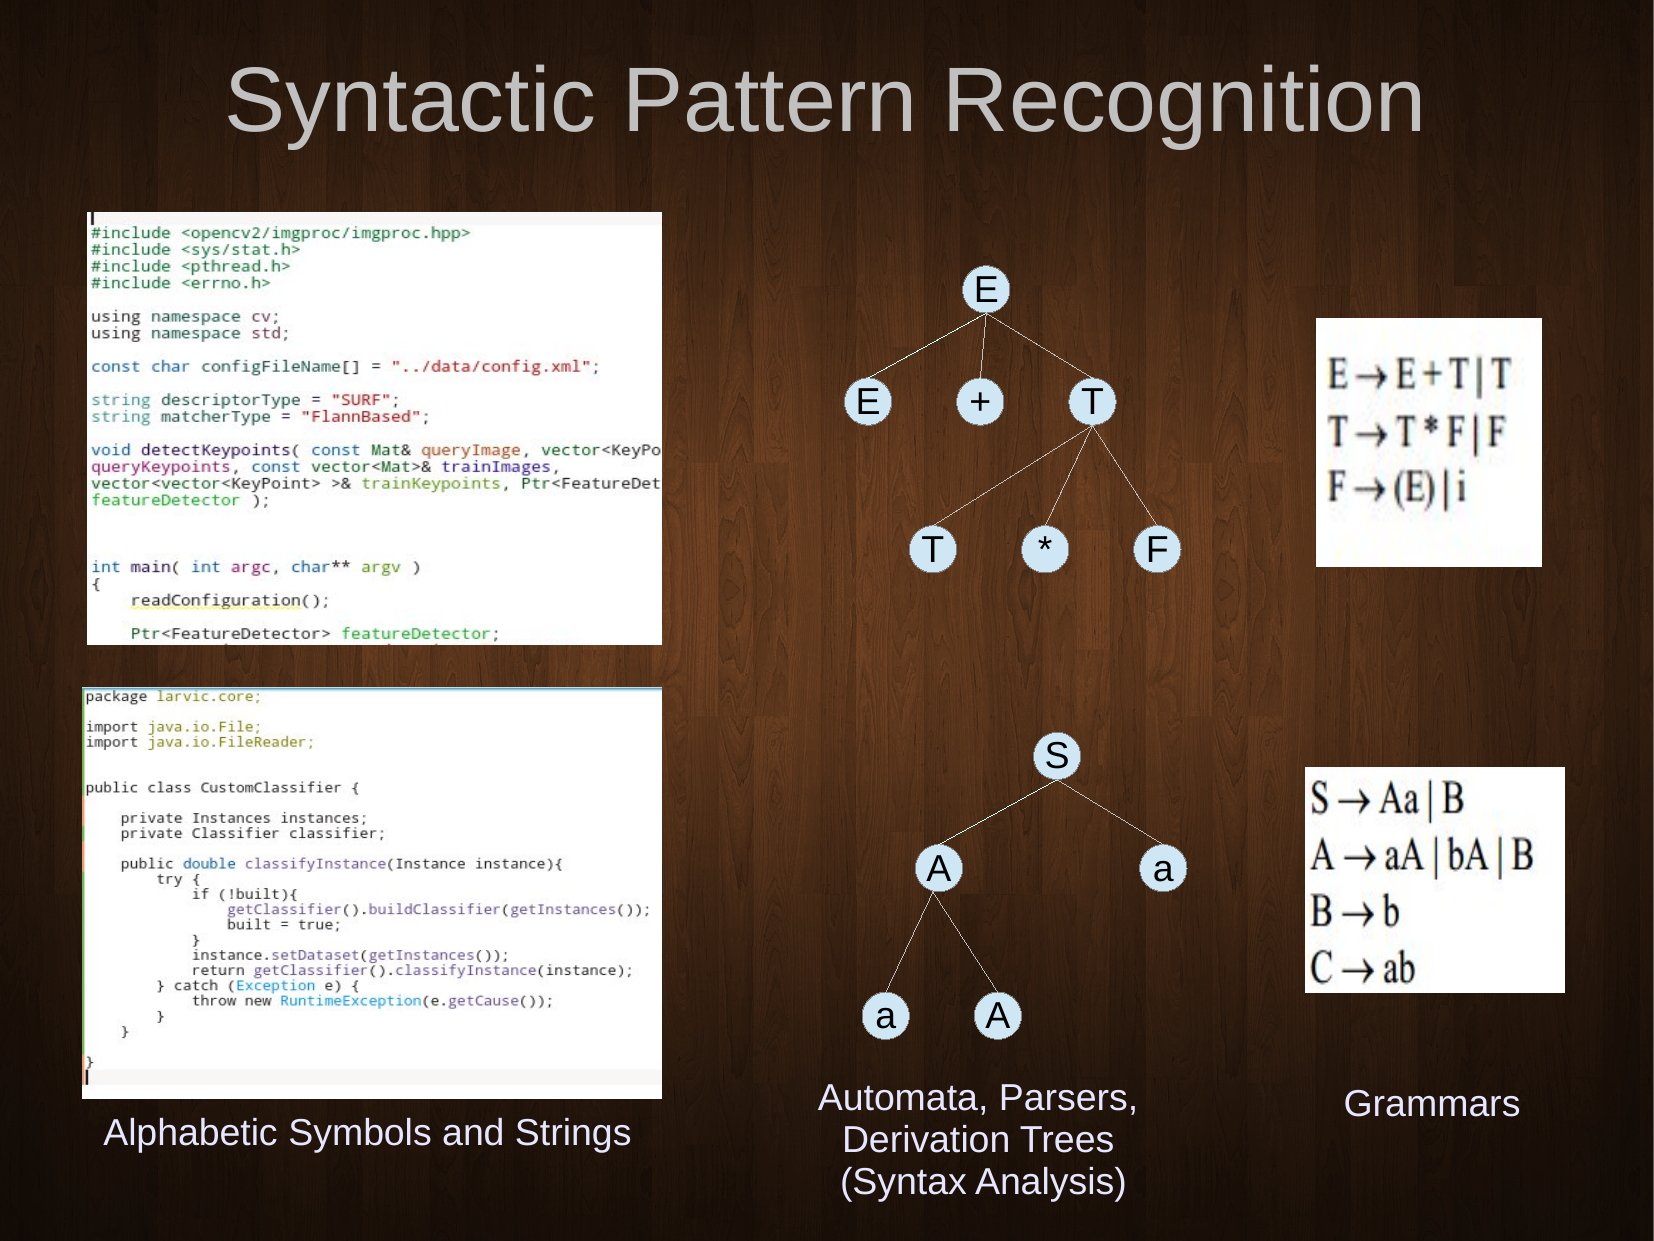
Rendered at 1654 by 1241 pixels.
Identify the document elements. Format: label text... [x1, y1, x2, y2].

text_box Alphabetic Symbols and Strings [88, 1104, 647, 1162]
text_box E [844, 377, 892, 426]
text_box a [1139, 844, 1188, 892]
text_box Automata, Parsers, Derivation Trees (Syntax Analysis) [803, 1068, 1165, 1210]
text_box A [974, 992, 1022, 1040]
text_box S [1033, 732, 1081, 780]
text_box * [1021, 525, 1069, 573]
text_box T [909, 525, 957, 573]
text_box F [1133, 525, 1182, 573]
text_box Grammars [1328, 1074, 1536, 1132]
text_box A [915, 844, 963, 892]
text_box a [862, 992, 910, 1040]
text_box + [956, 377, 1004, 426]
picture [0, 0, 1654, 1241]
text_box T [1068, 377, 1117, 426]
text_box E [962, 265, 1010, 313]
title Syntactic Pattern Recognition [82, 0, 1571, 204]
